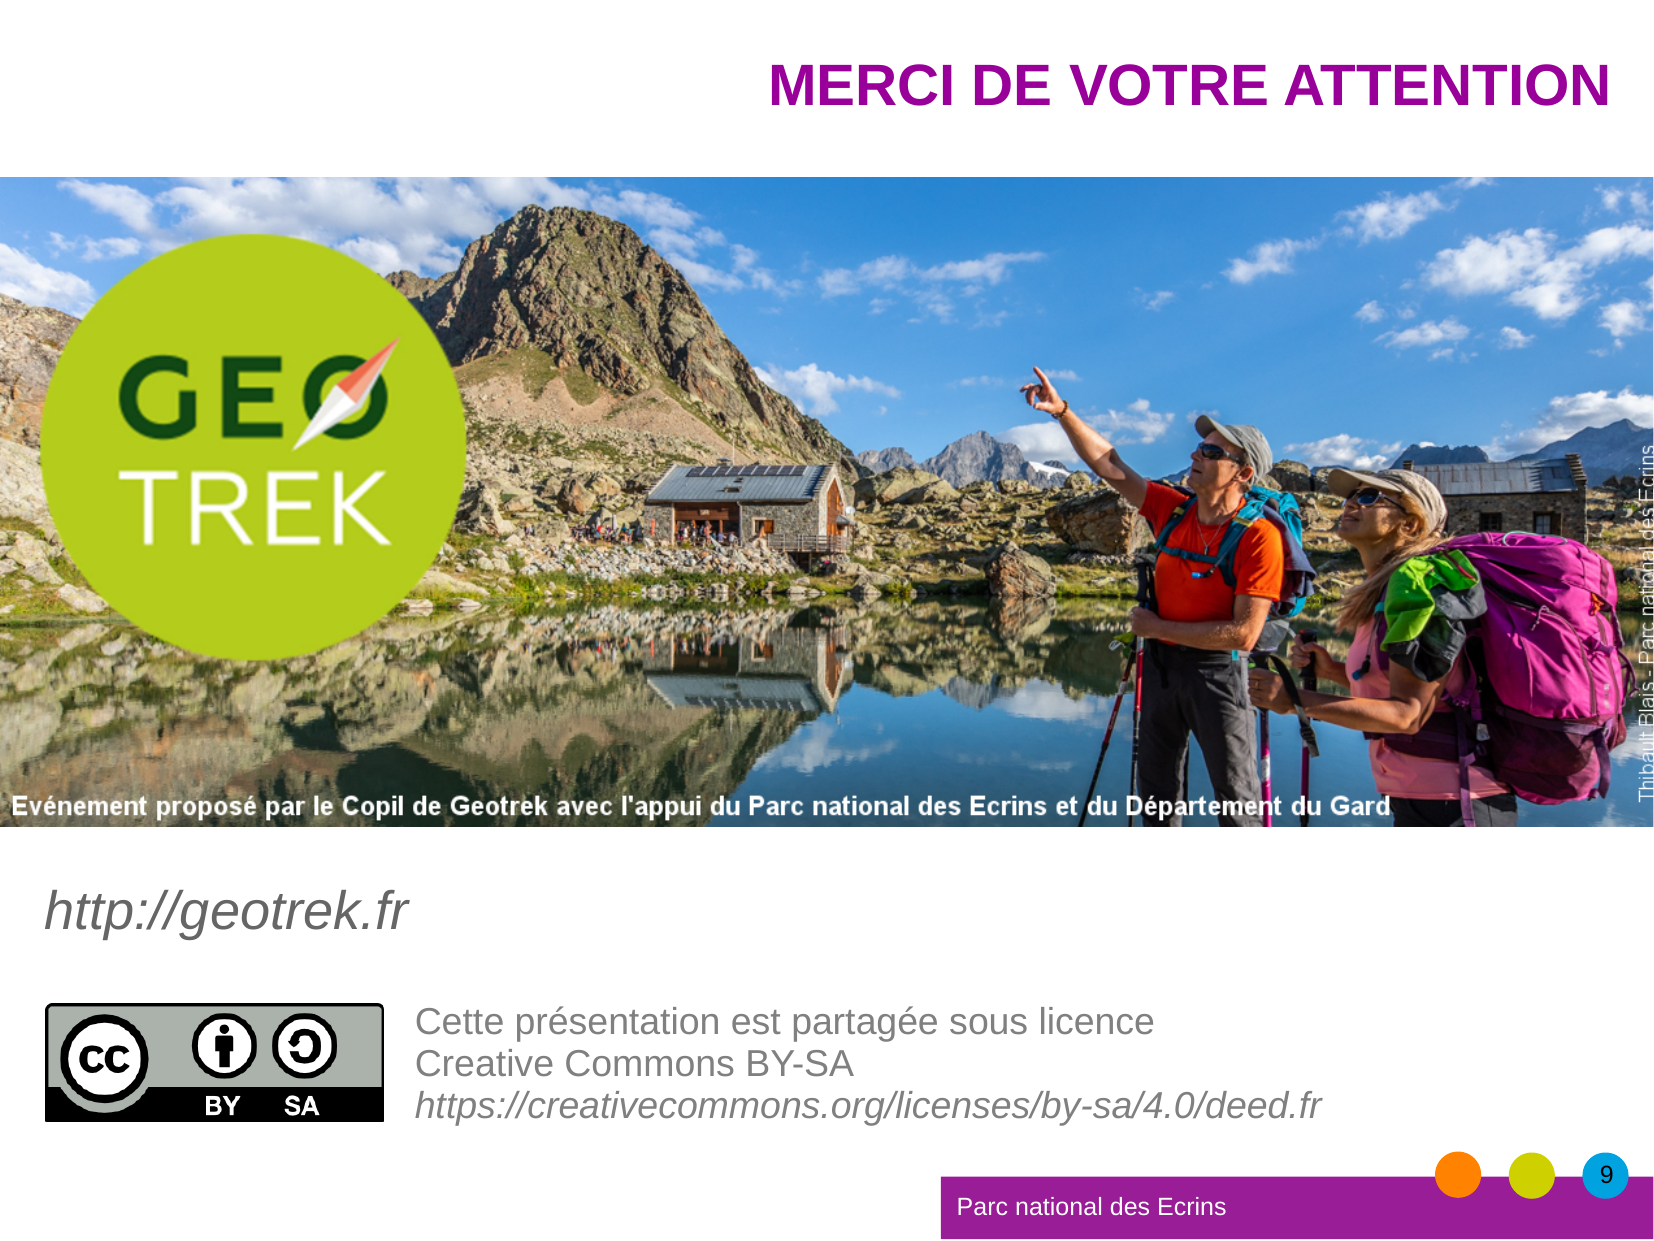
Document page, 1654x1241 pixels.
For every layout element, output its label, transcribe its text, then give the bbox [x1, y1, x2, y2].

text_box http://geotrek.fr [29, 872, 439, 949]
title MERCI DE VOTRE ATTENTION [755, 29, 1625, 119]
picture [45, 1003, 384, 1123]
text_box Cette présentation est partagée sous licence Creative Commons BY-SA https://creativecommons.org/licenses/by-sa/4.0/deed.fr [400, 993, 1359, 1134]
picture [0, 177, 1654, 827]
